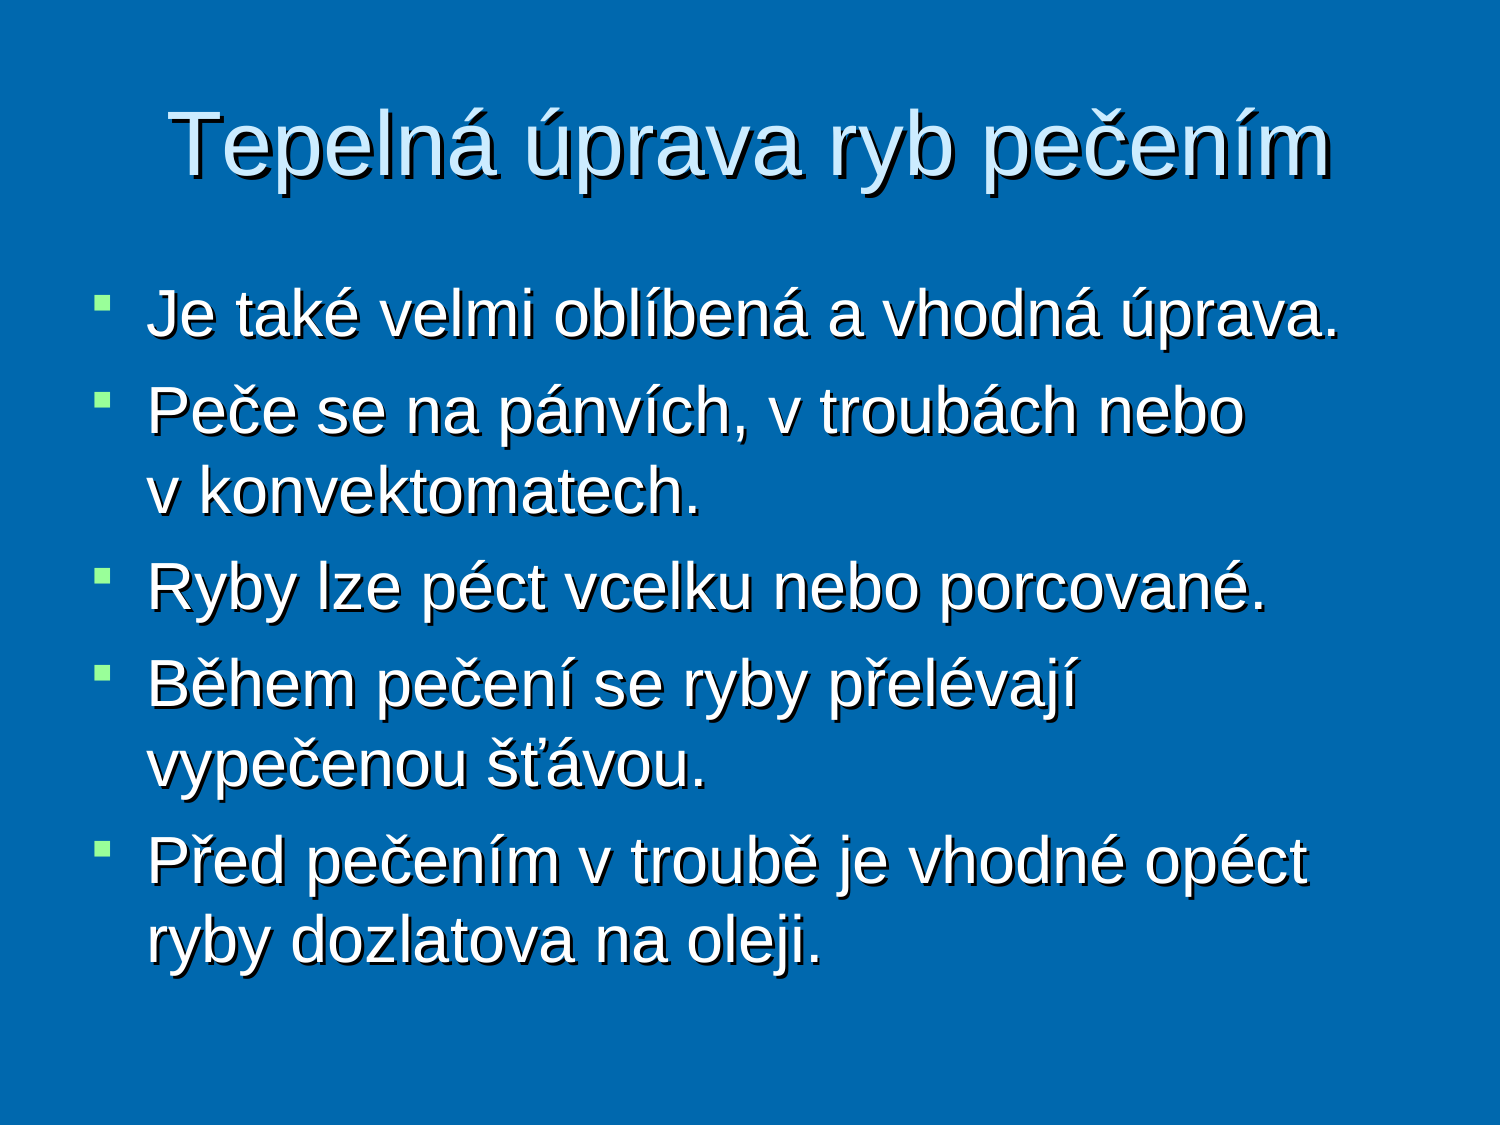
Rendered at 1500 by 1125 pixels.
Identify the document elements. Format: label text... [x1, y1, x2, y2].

list Je také velmi oblíbená a vhodná úprava. Peče se na pánvích, v troubách nebo v konvektomatech. Ryby lze péct vcelku nebo porcované. Během pečení se ryby přelévají vypečenou šťávou. Před pečením v troubě je vhodné opéct ryby dozlatova na oleji. [75, 262, 1426, 1006]
title Tepelná úprava ryb pečením [75, 45, 1426, 233]
